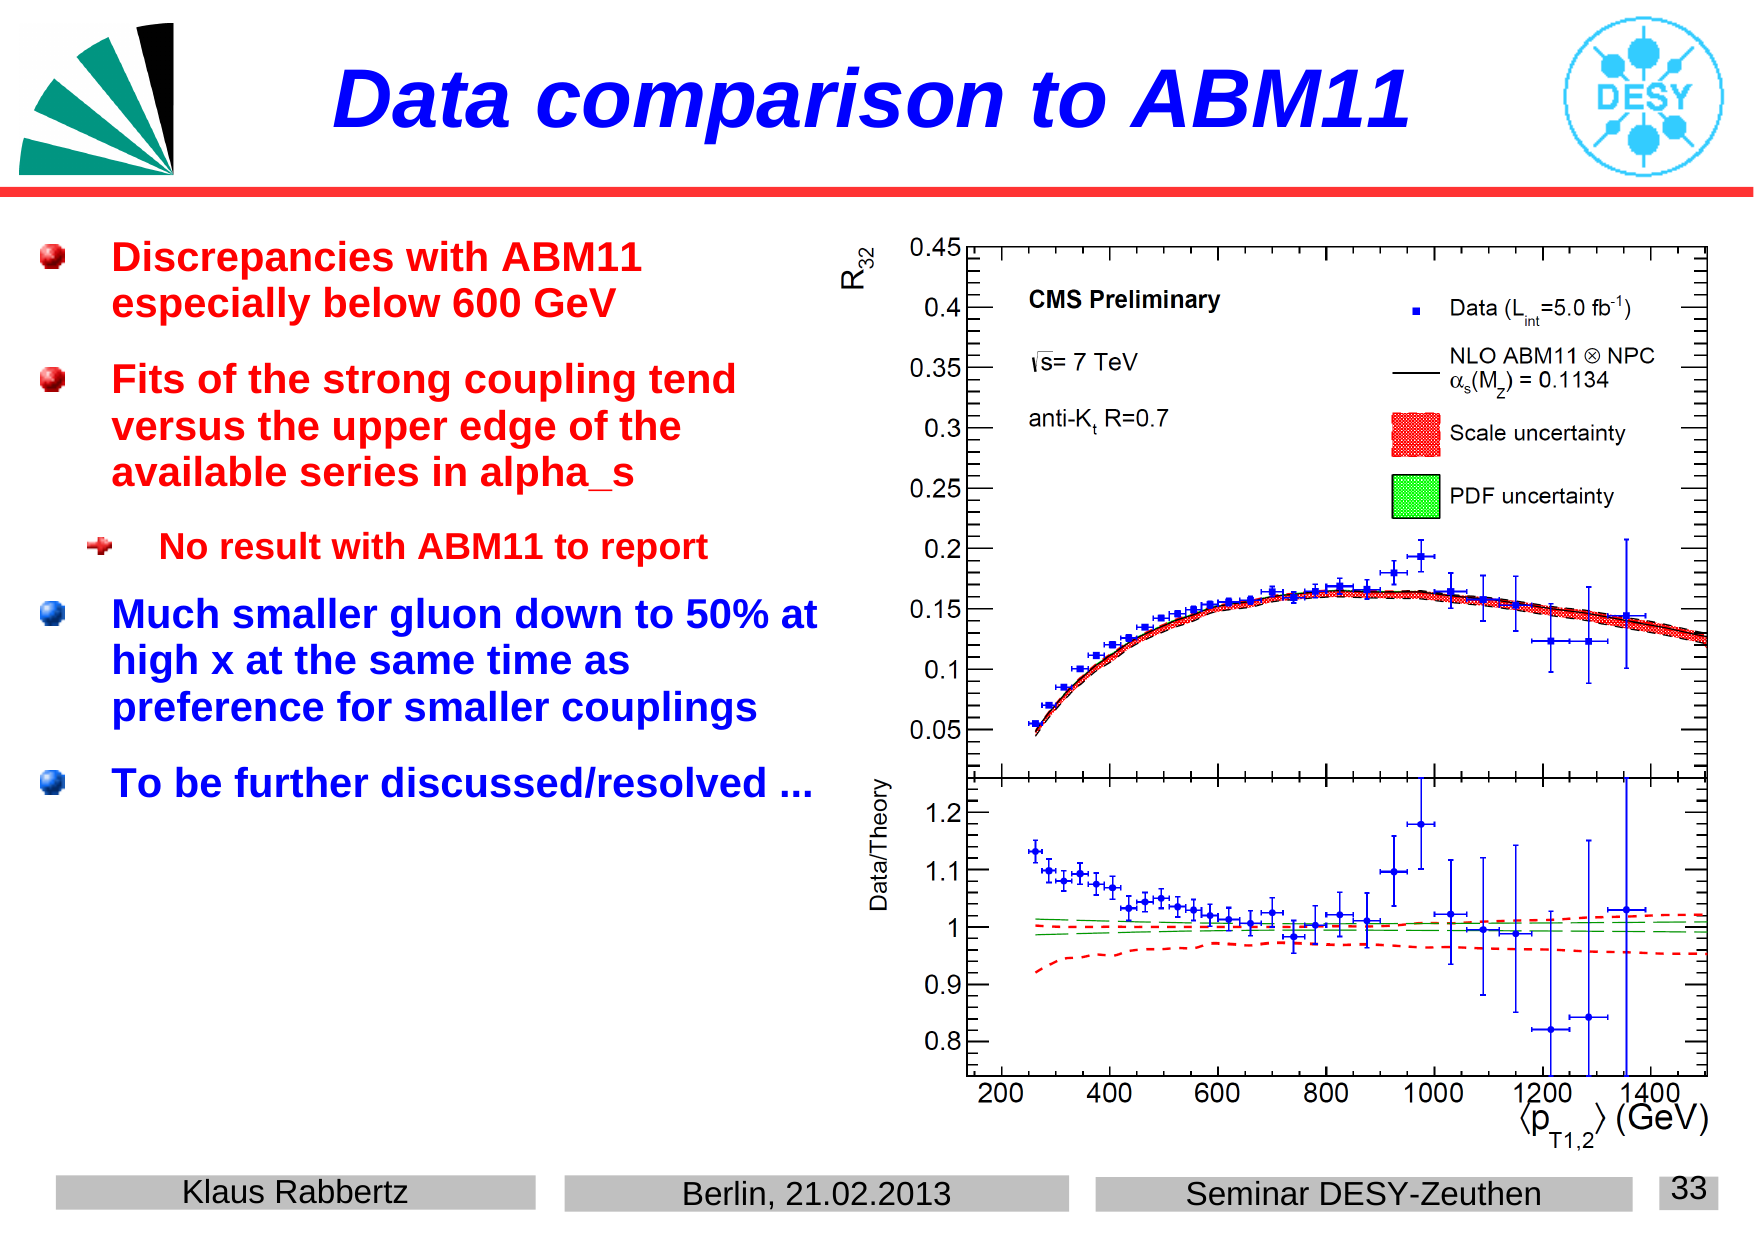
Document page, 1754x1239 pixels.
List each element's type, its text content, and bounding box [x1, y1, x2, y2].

picture [1559, 12, 1729, 182]
list Discrepancies with ABM11 especially below 600 GeV Fits of the strong coupling tend versus the upper edge of the available series in alpha_s No result with ABM11 to report Much smaller gluon down to 50% at high x at the same time as preference for smaller couplings To be further discussed/resolved ... [28, 233, 834, 807]
picture [19, 23, 174, 177]
title Data comparison to ABM11 [197, 18, 1556, 172]
picture [835, 230, 1726, 1158]
